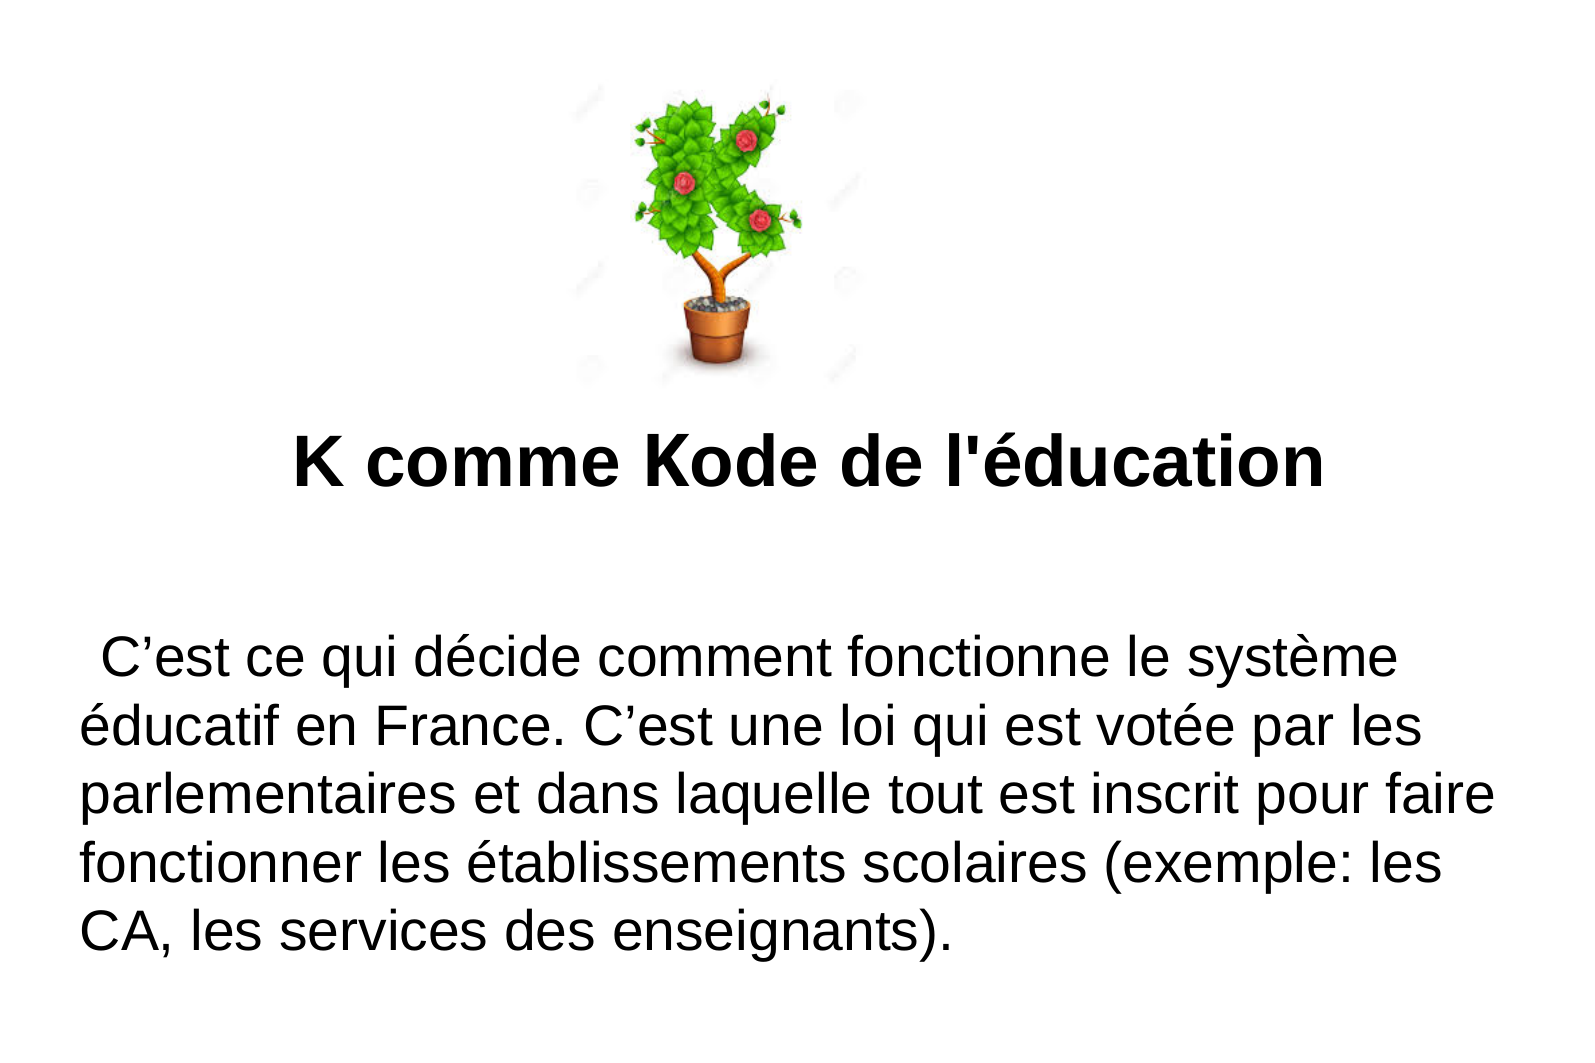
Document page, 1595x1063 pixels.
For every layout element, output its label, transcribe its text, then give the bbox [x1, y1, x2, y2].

picture [566, 79, 868, 390]
title K [79, 42, 1515, 182]
list K comme Kode de l'éducation C’est ce qui décide comment fonctionne le système éducatif en France. C’est une loi qui est votée par les parlementaires et dans laquelle tout est inscrit pour faire fonctionner les établissements scolaires (exemple: les CA, les services des enseignants). [79, 182, 1515, 884]
